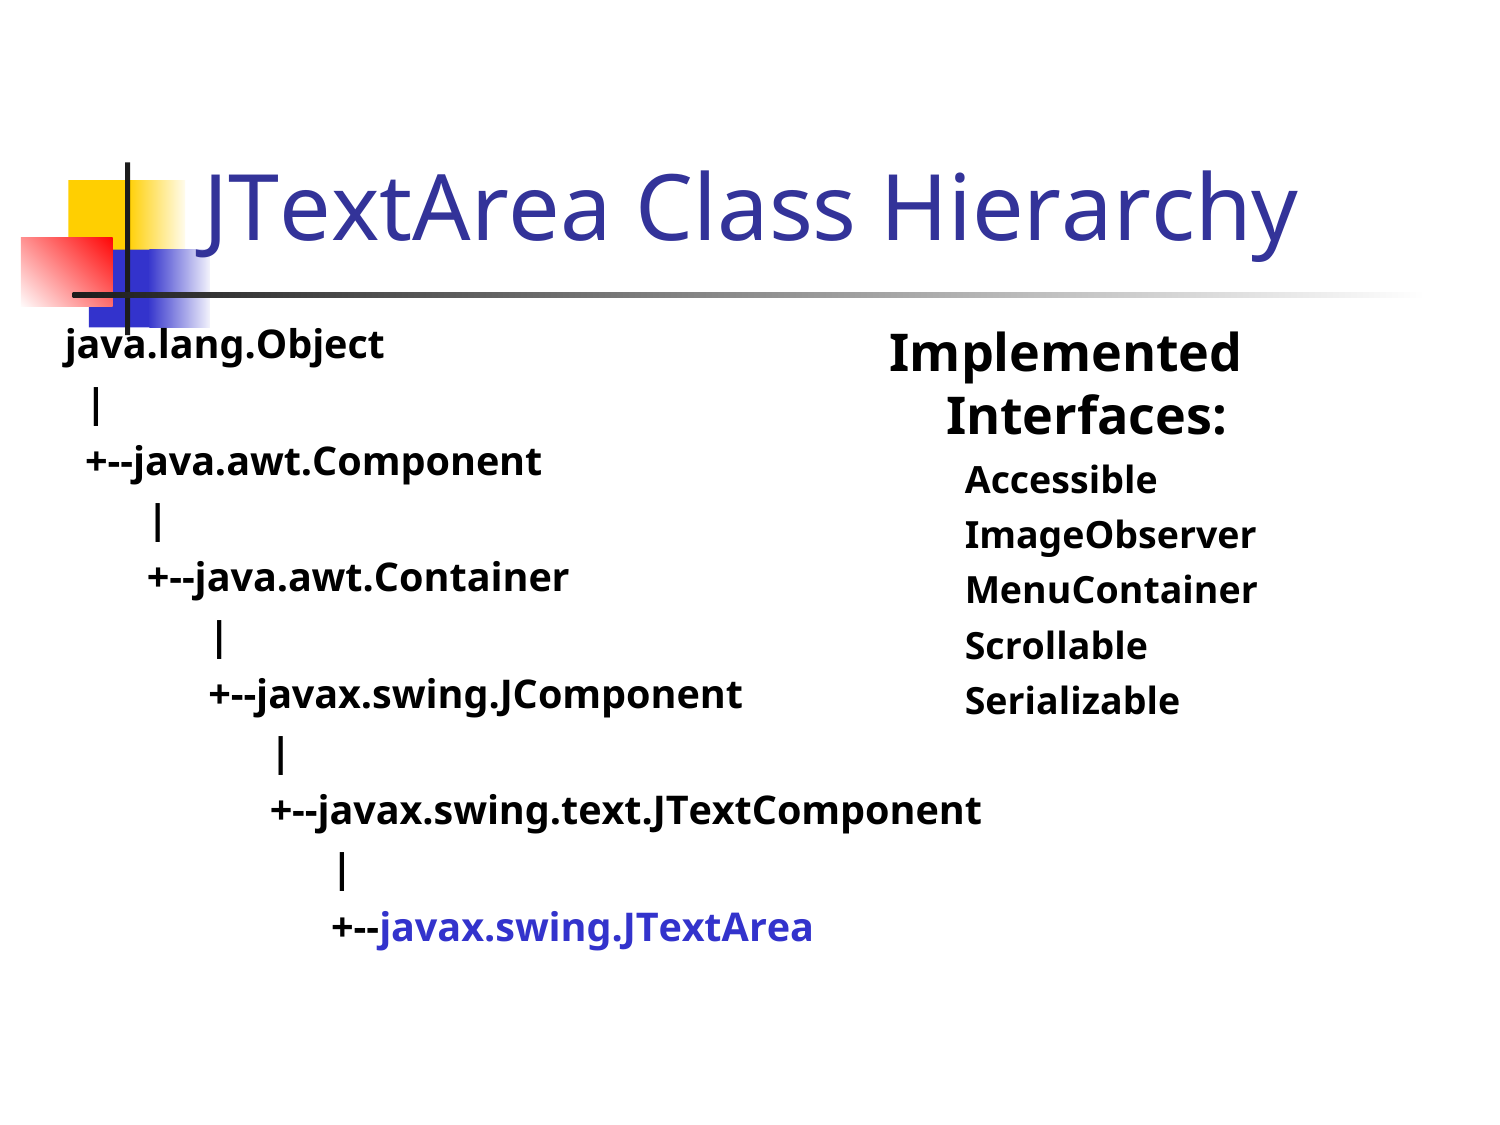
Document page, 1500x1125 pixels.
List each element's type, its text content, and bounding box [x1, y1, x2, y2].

list java.lang.Object | +--java.awt.Component | +--java.awt.Container | +--javax.swing.JComponent | +--javax.swing.text.JTextComponent | +--javax.swing.JTextArea [50, 312, 874, 976]
title JTextArea Class Hierarchy [188, 35, 1468, 276]
list Implemented Interfaces: Accessible ImageObserver MenuContainer Scrollable Serializable [874, 312, 1500, 976]
